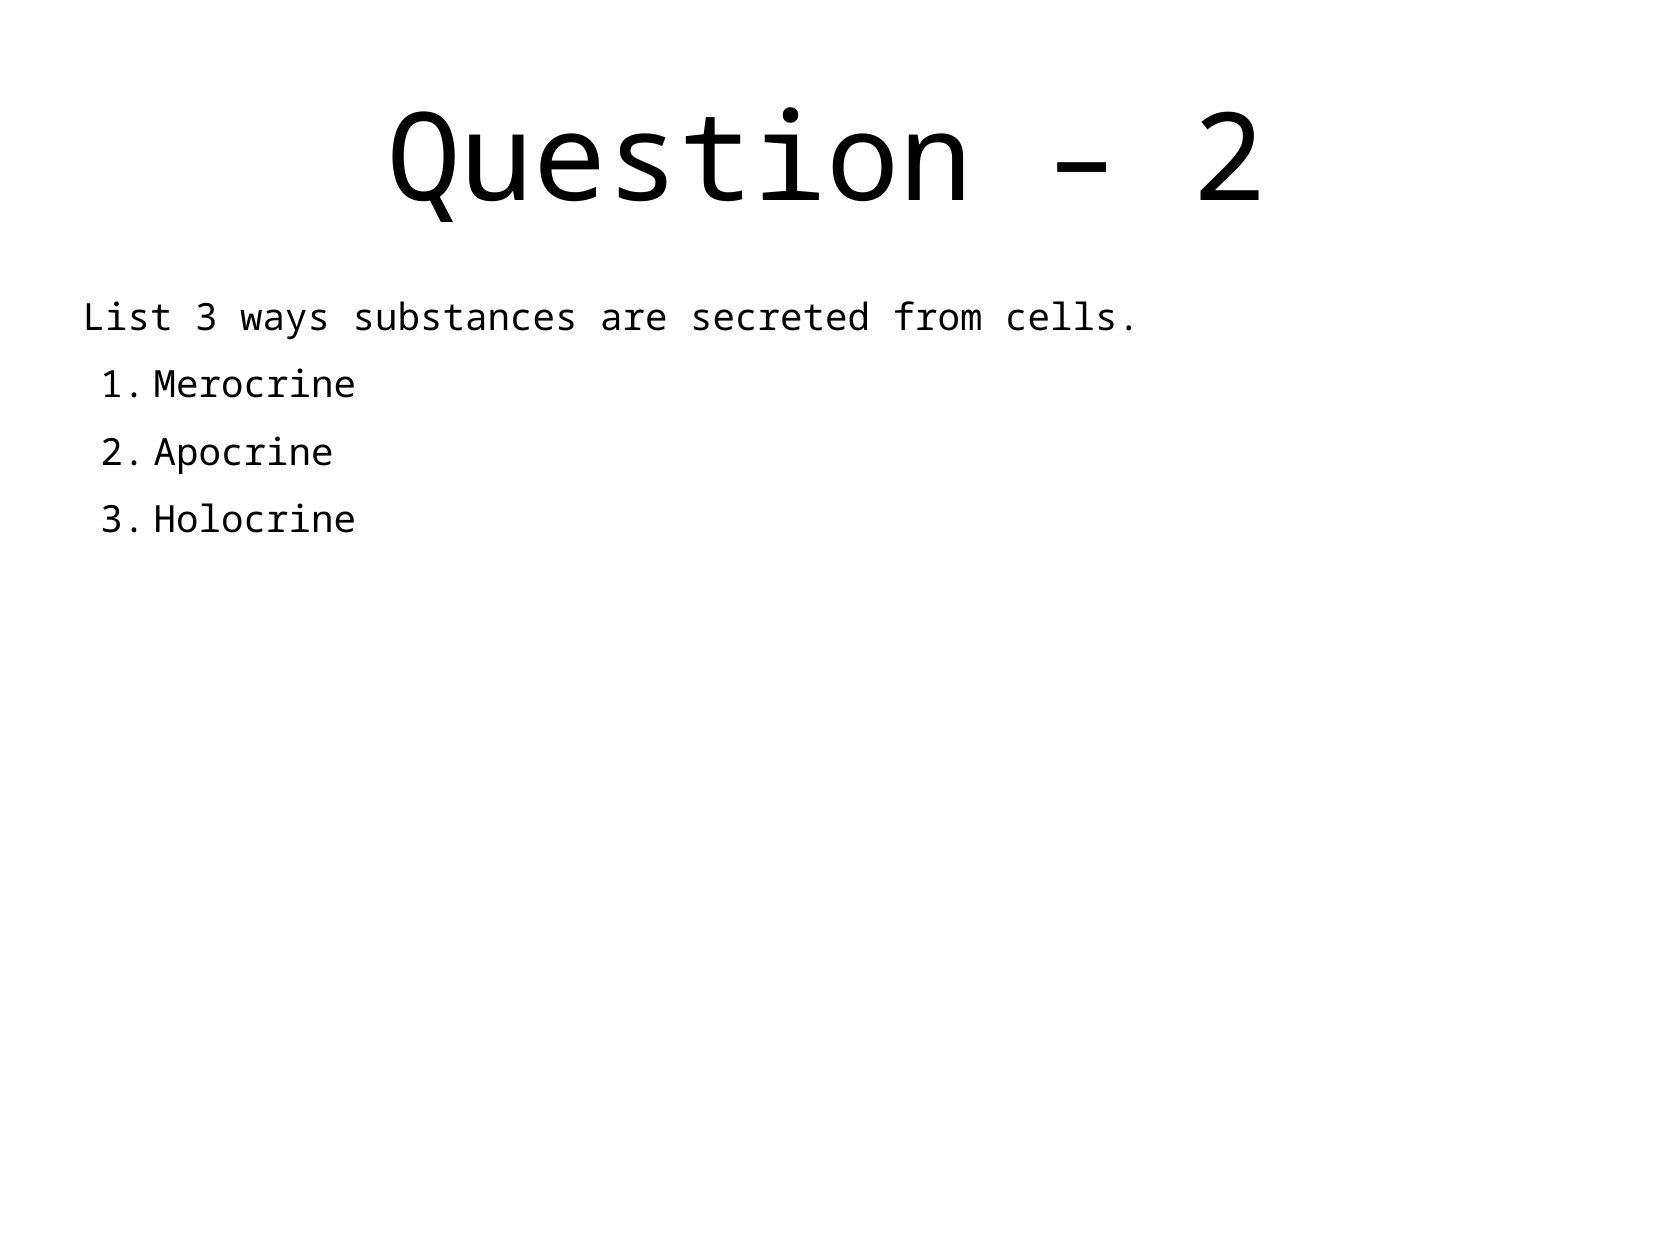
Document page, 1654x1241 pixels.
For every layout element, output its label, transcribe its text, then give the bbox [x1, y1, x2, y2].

title Question – 2 [82, 49, 1571, 257]
list List 3 ways substances are secreted from cells. Merocrine Apocrine Holocrine [82, 290, 1571, 1010]
